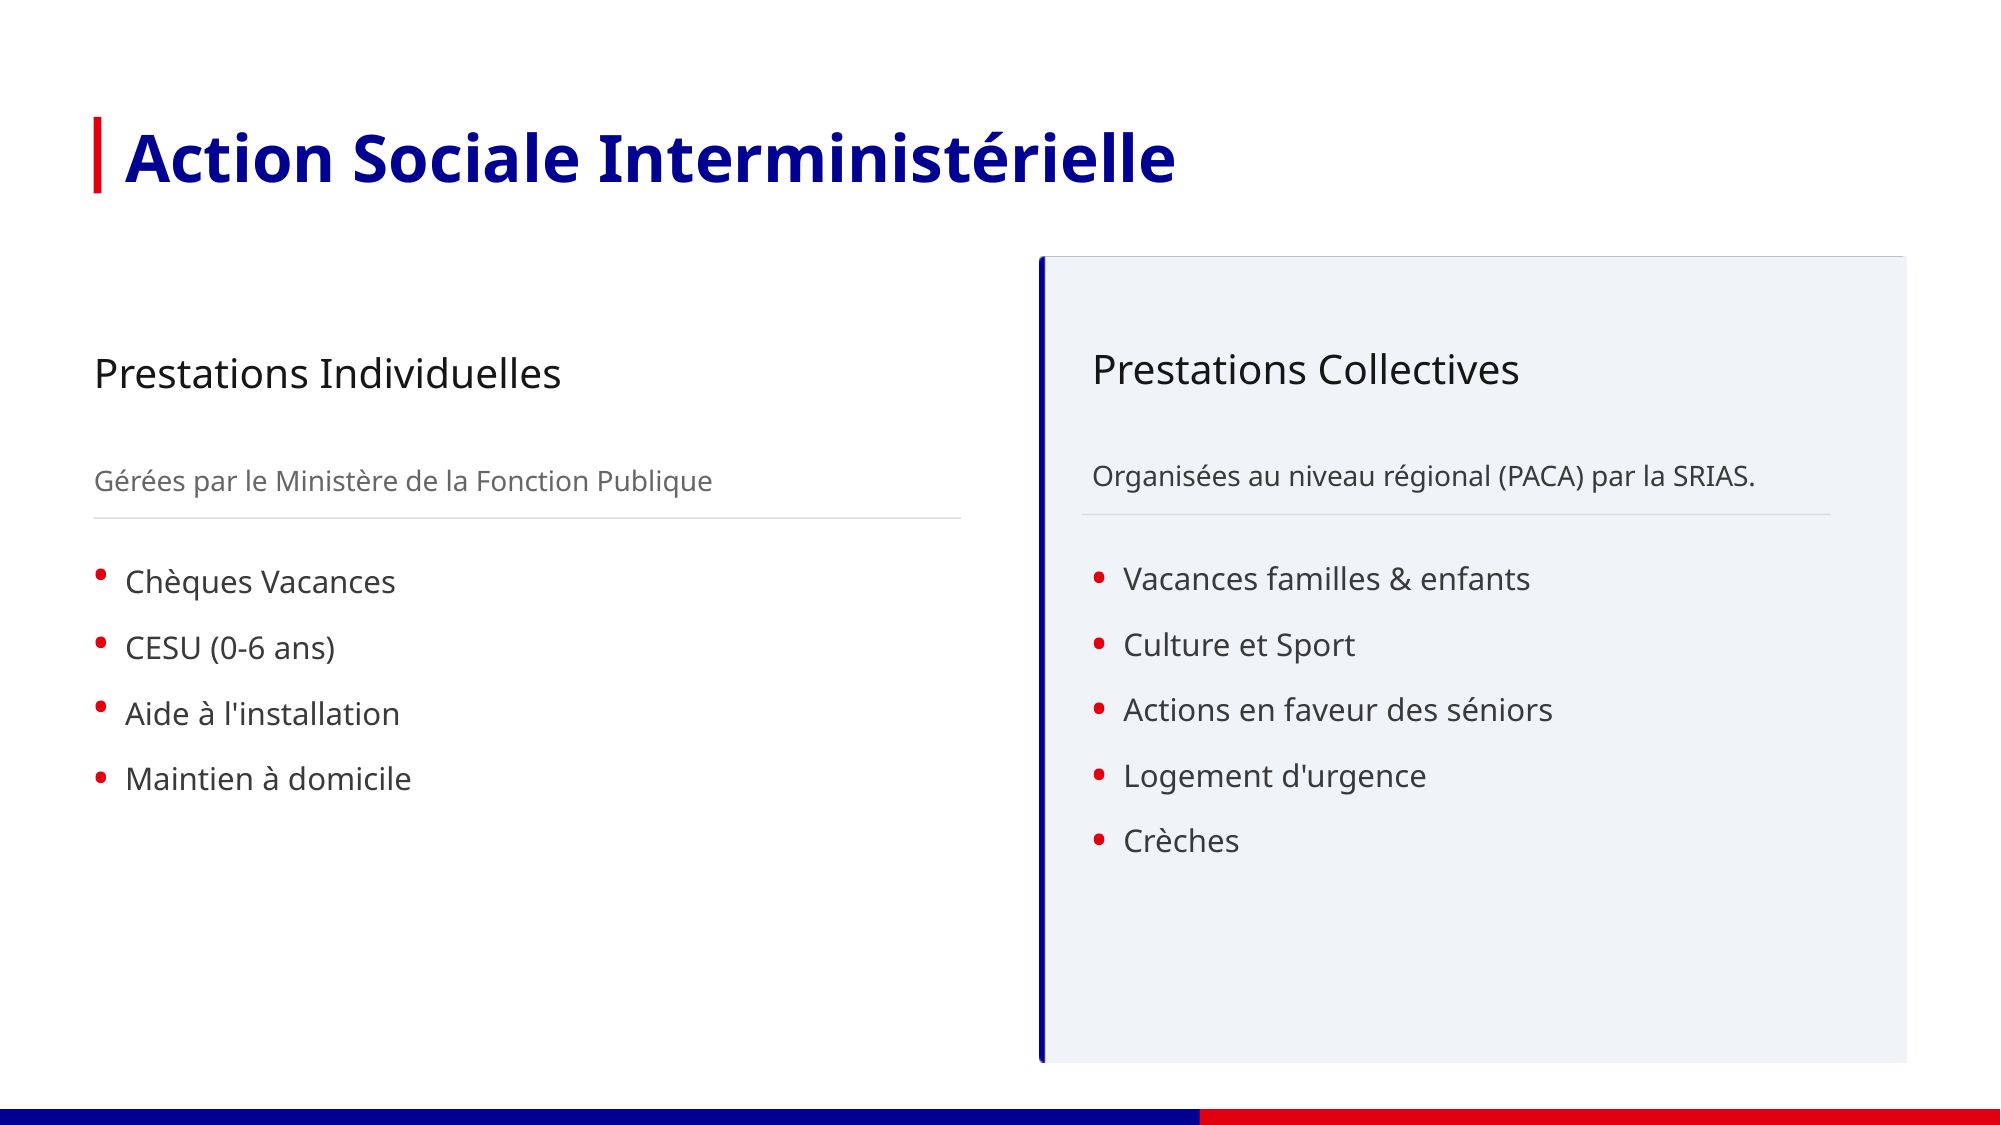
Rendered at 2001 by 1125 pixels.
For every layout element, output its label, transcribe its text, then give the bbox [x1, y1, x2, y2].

text_box • [93, 529, 110, 595]
text_box • [93, 660, 110, 728]
picture [1039, 255, 1907, 1063]
text_box Prestations Collectives [1092, 343, 1898, 393]
text_box • [93, 595, 110, 660]
text_box • [1092, 662, 1108, 728]
picture [0, 1109, 2000, 1125]
text_box • [1092, 793, 1108, 862]
text_box Logement d'urgence [1123, 737, 1860, 794]
text_box [93, 116, 102, 194]
text_box Maintien à domicile [125, 740, 961, 798]
text_box Aide à l'installation [125, 675, 961, 732]
text_box • [1092, 531, 1108, 596]
text_box Organisées au niveau régional (PACA) par la SRIAS. [1092, 441, 1860, 493]
text_box Action Sociale Interministérielle [125, 116, 1996, 196]
text_box CESU (0-6 ans) [125, 609, 961, 666]
text_box Vacances familles & enfants [1123, 540, 1860, 597]
text_box Prestations Individuelles [93, 348, 1005, 398]
text_box Crèches [1123, 802, 1860, 860]
text_box Chèques Vacances [125, 543, 961, 601]
text_box • [1092, 728, 1108, 793]
text_box • [1092, 596, 1108, 662]
text_box • [93, 731, 110, 800]
text_box Actions en faveur des séniors [1123, 671, 1860, 728]
text_box Culture et Sport [1123, 606, 1860, 663]
text_box Gérées par le Ministère de la Fonction Publique [93, 446, 961, 498]
